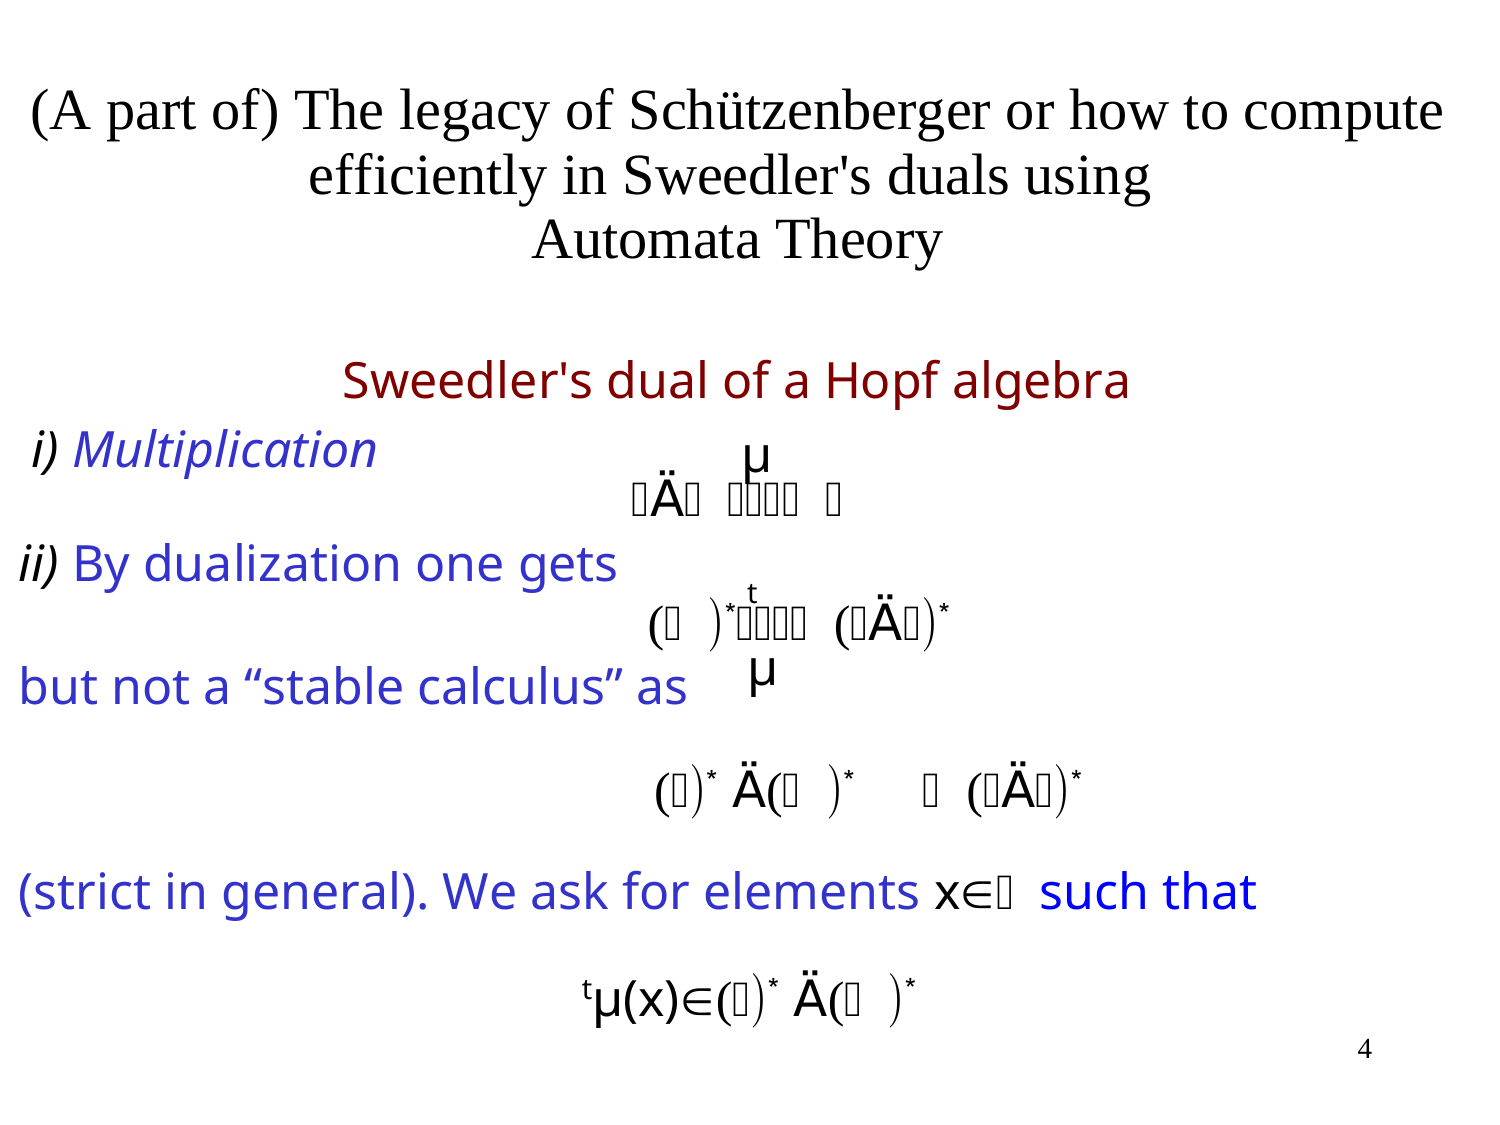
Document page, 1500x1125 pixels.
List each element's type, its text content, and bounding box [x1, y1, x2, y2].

text_box (A part of) The legacy of Schützenberger or how to compute efficiently in Sweedler's duals using Automata Theory Sweedler's dual of a Hopf algebra i) Multiplication Ä   ii) By dualization one gets ( )* (Ä)* but not a “stable calculus” as (strict in general). We ask for elements x such that [18, 70, 1472, 932]
text_box tµ [732, 561, 801, 660]
text_box tµ(x)()* Ä( )* [567, 956, 981, 1058]
text_box ()* Ä( )*  (Ä)* [572, 755, 1164, 857]
text_box µ [726, 413, 784, 512]
